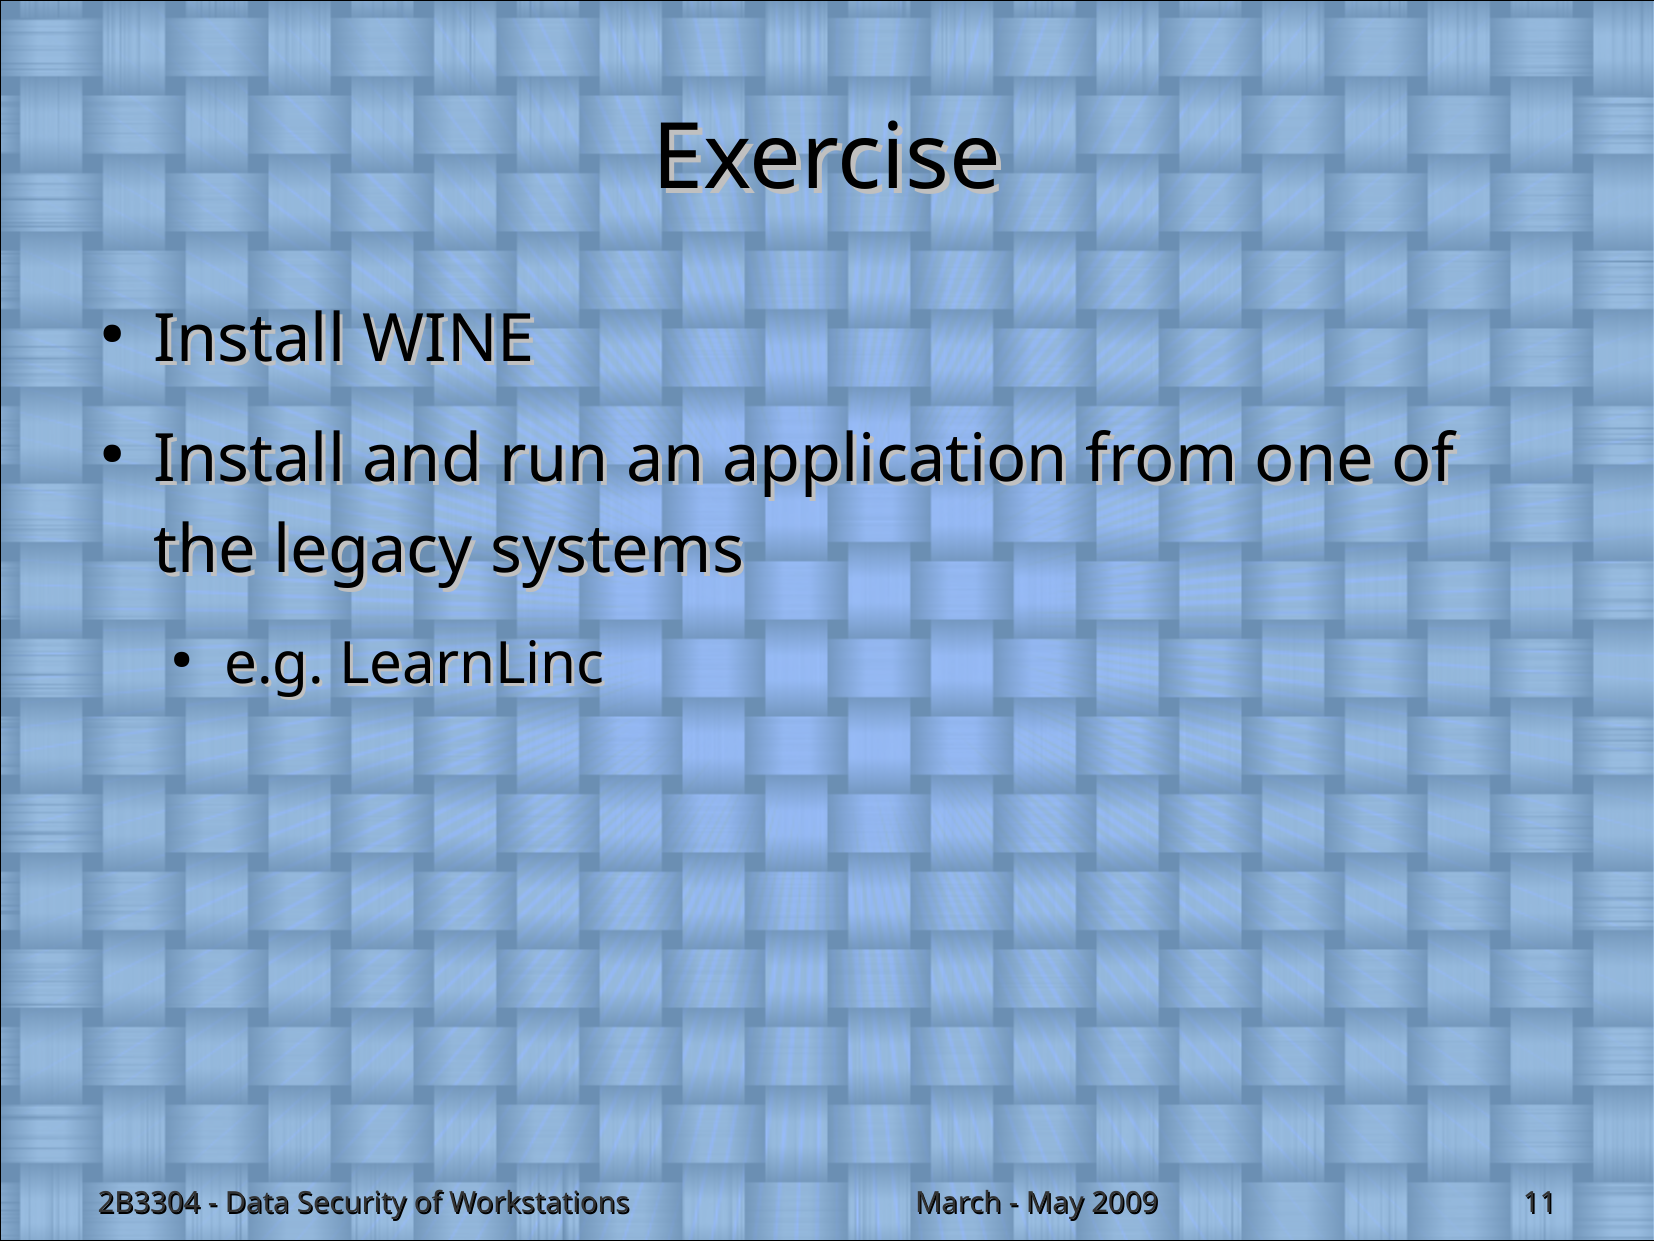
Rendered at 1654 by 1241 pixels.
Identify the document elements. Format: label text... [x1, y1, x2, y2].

title Exercise [82, 49, 1571, 257]
list Install WINE Install and run an application from one of the legacy systems e.g. LearnLinc [82, 290, 1571, 1109]
